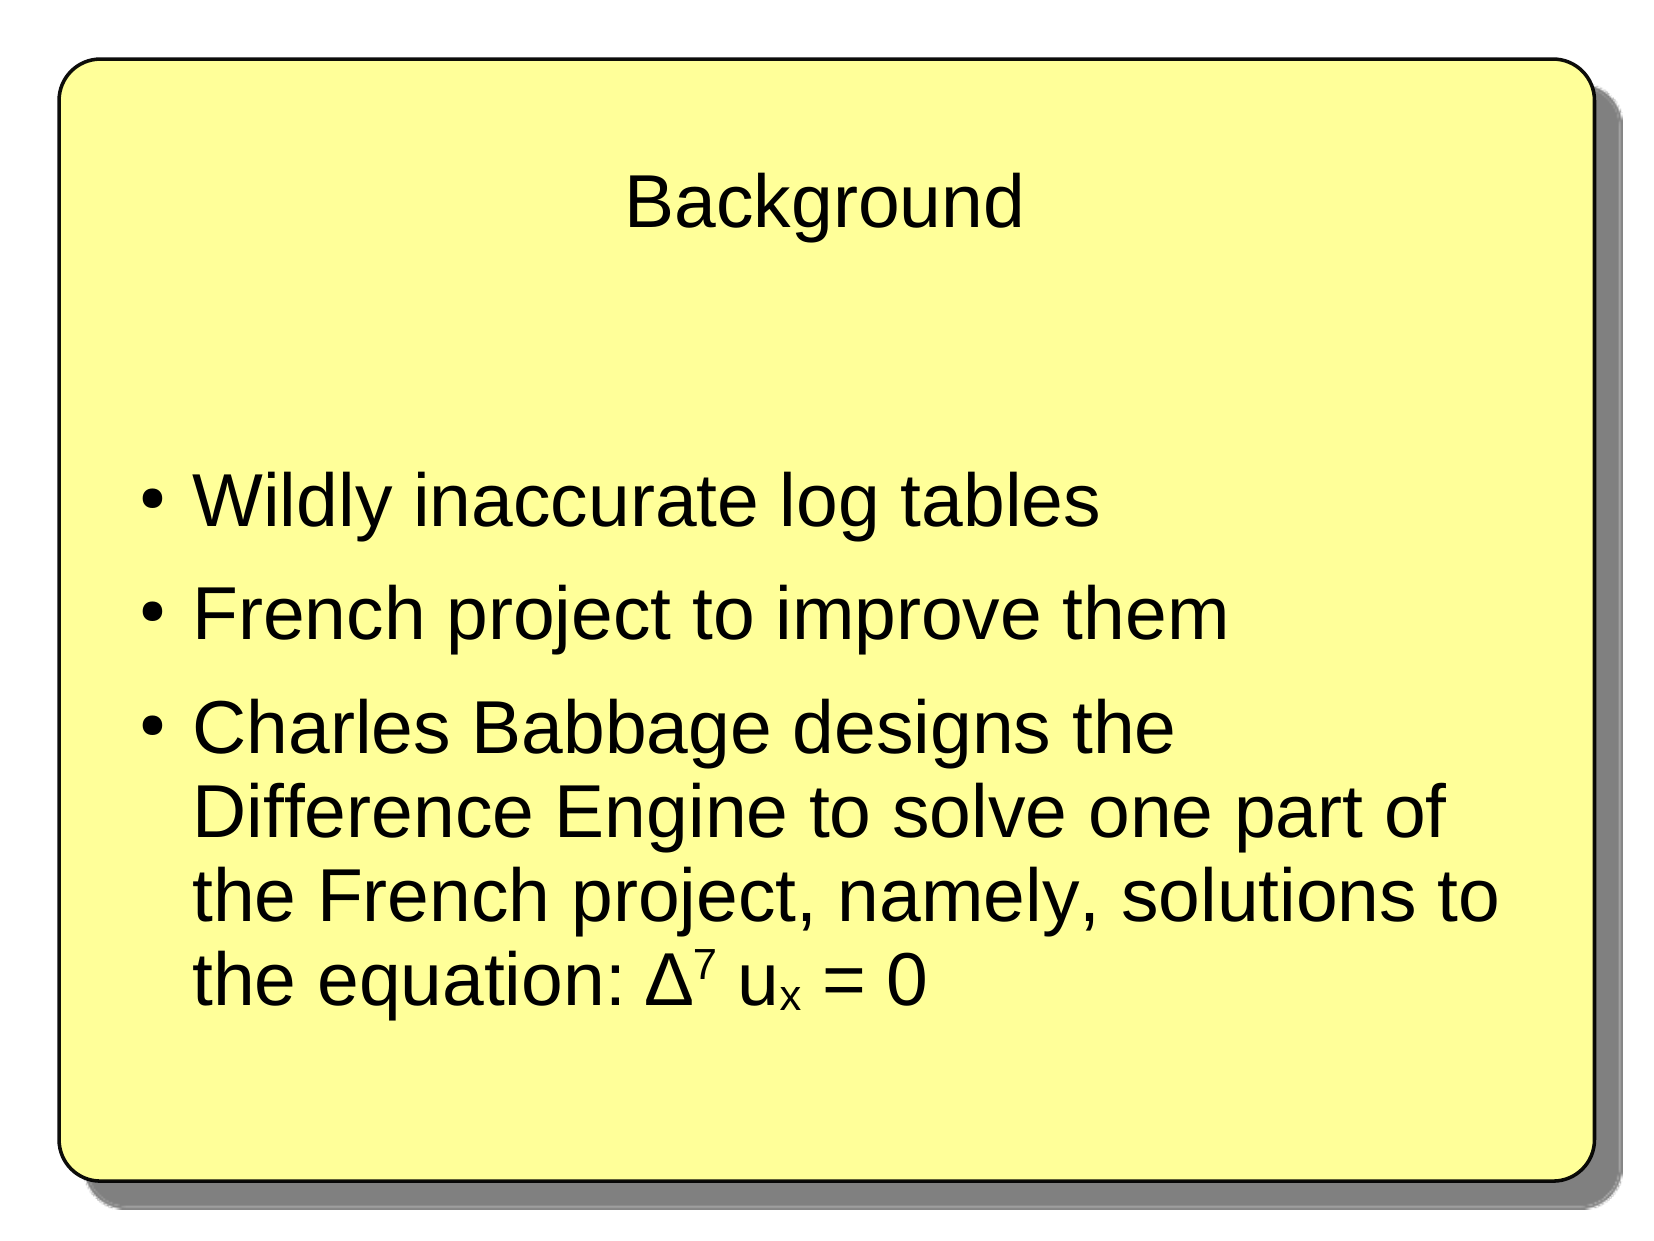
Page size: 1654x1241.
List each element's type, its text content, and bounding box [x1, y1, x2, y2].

title Background [118, 105, 1532, 298]
list Wildly inaccurate log tables French project to improve them Charles Babbage designs the Difference Engine to solve one part of the French project, namely, solutions to the equation: ∆7 ux = 0 [121, 344, 1534, 1112]
